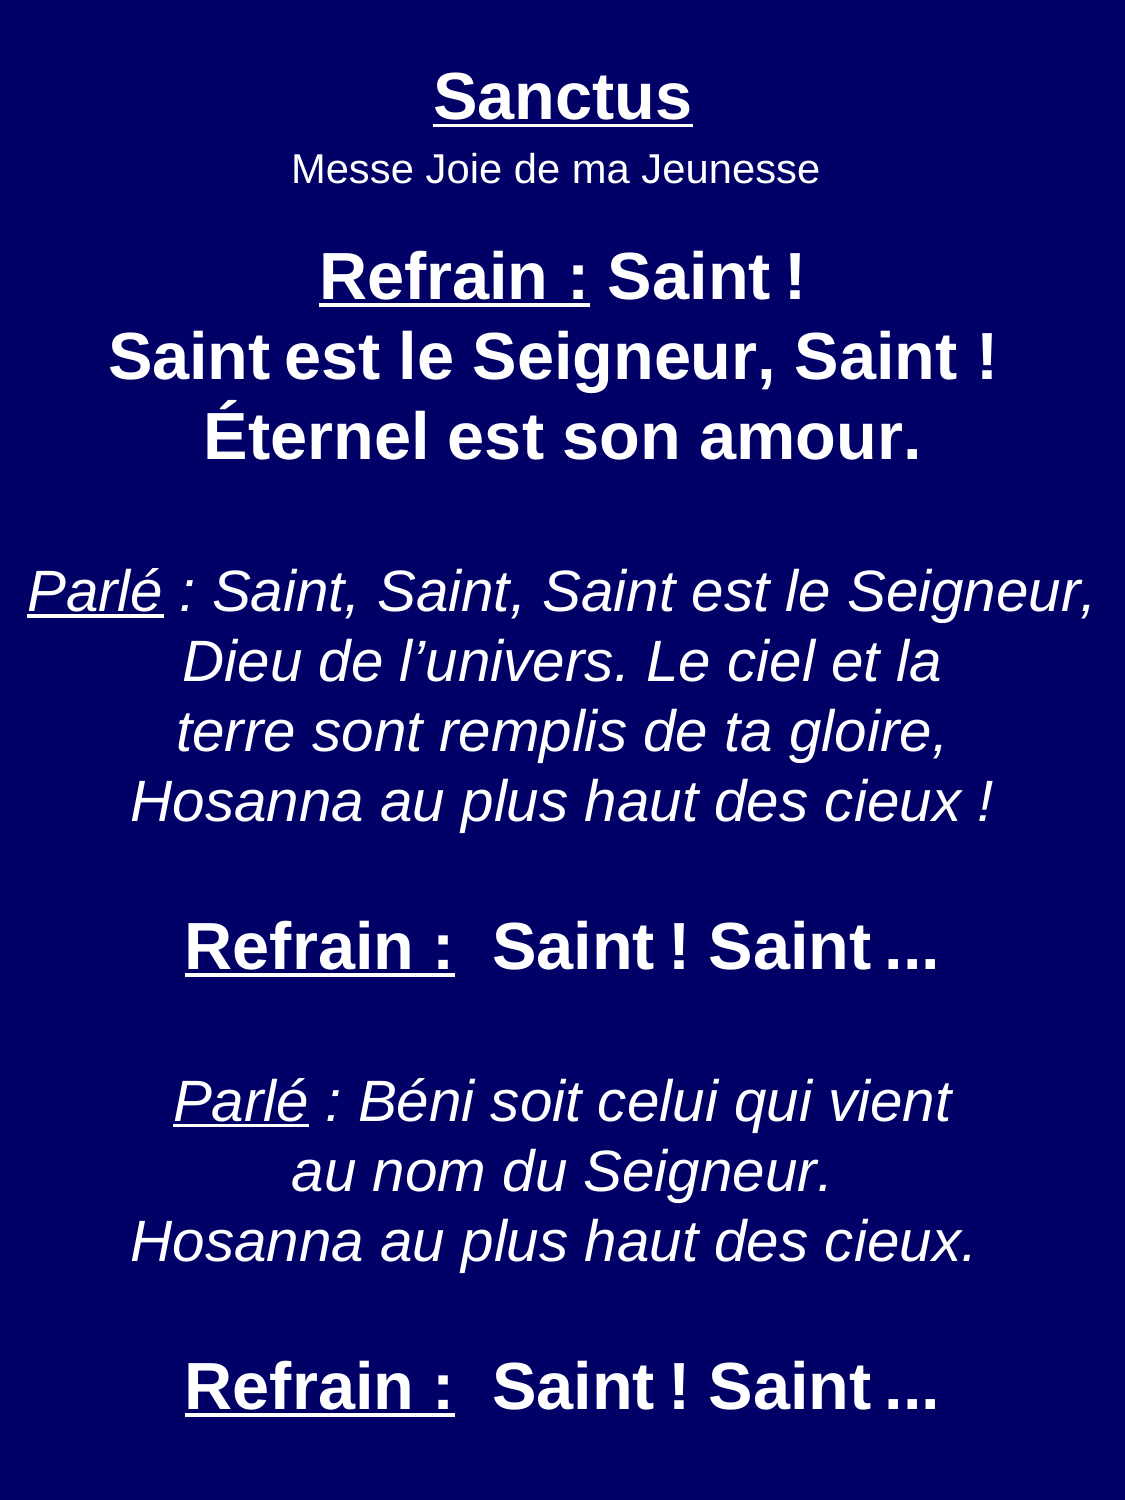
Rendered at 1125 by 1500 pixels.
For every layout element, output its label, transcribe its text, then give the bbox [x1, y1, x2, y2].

text_box Sanctus Messe Joie de ma Jeunesse Refrain : Saint ! Saint est le Seigneur, Saint ! Éternel est son amour. Parlé : Saint, Saint, Saint est le Seigneur, Dieu de l’univers. Le ciel et la terre sont remplis de ta gloire, Hosanna au plus haut des cieux ! Refrain : Saint ! Saint ... Parlé : Béni soit celui qui vient au nom du Seigneur. Hosanna au plus haut des cieux. Refrain : Saint ! Saint ... [12, 45, 1114, 1431]
